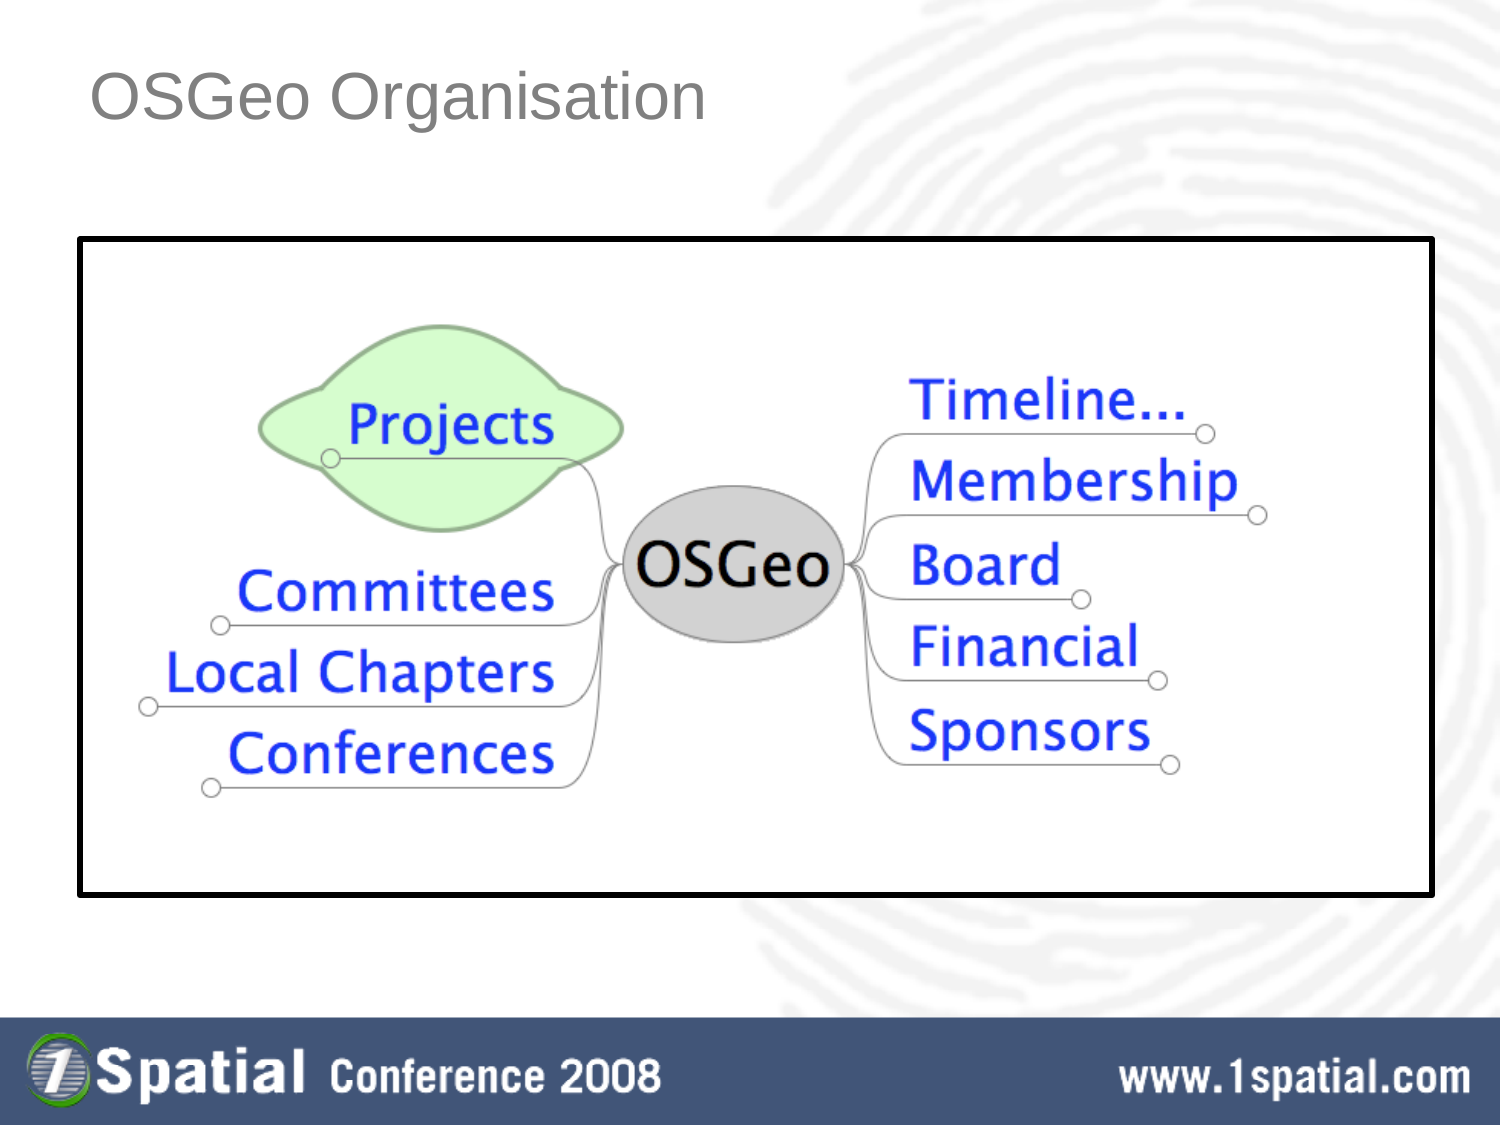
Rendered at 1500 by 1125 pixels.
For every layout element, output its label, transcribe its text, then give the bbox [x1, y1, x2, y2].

title OSGeo Organisation [89, 42, 1149, 154]
picture [82, 242, 1430, 893]
